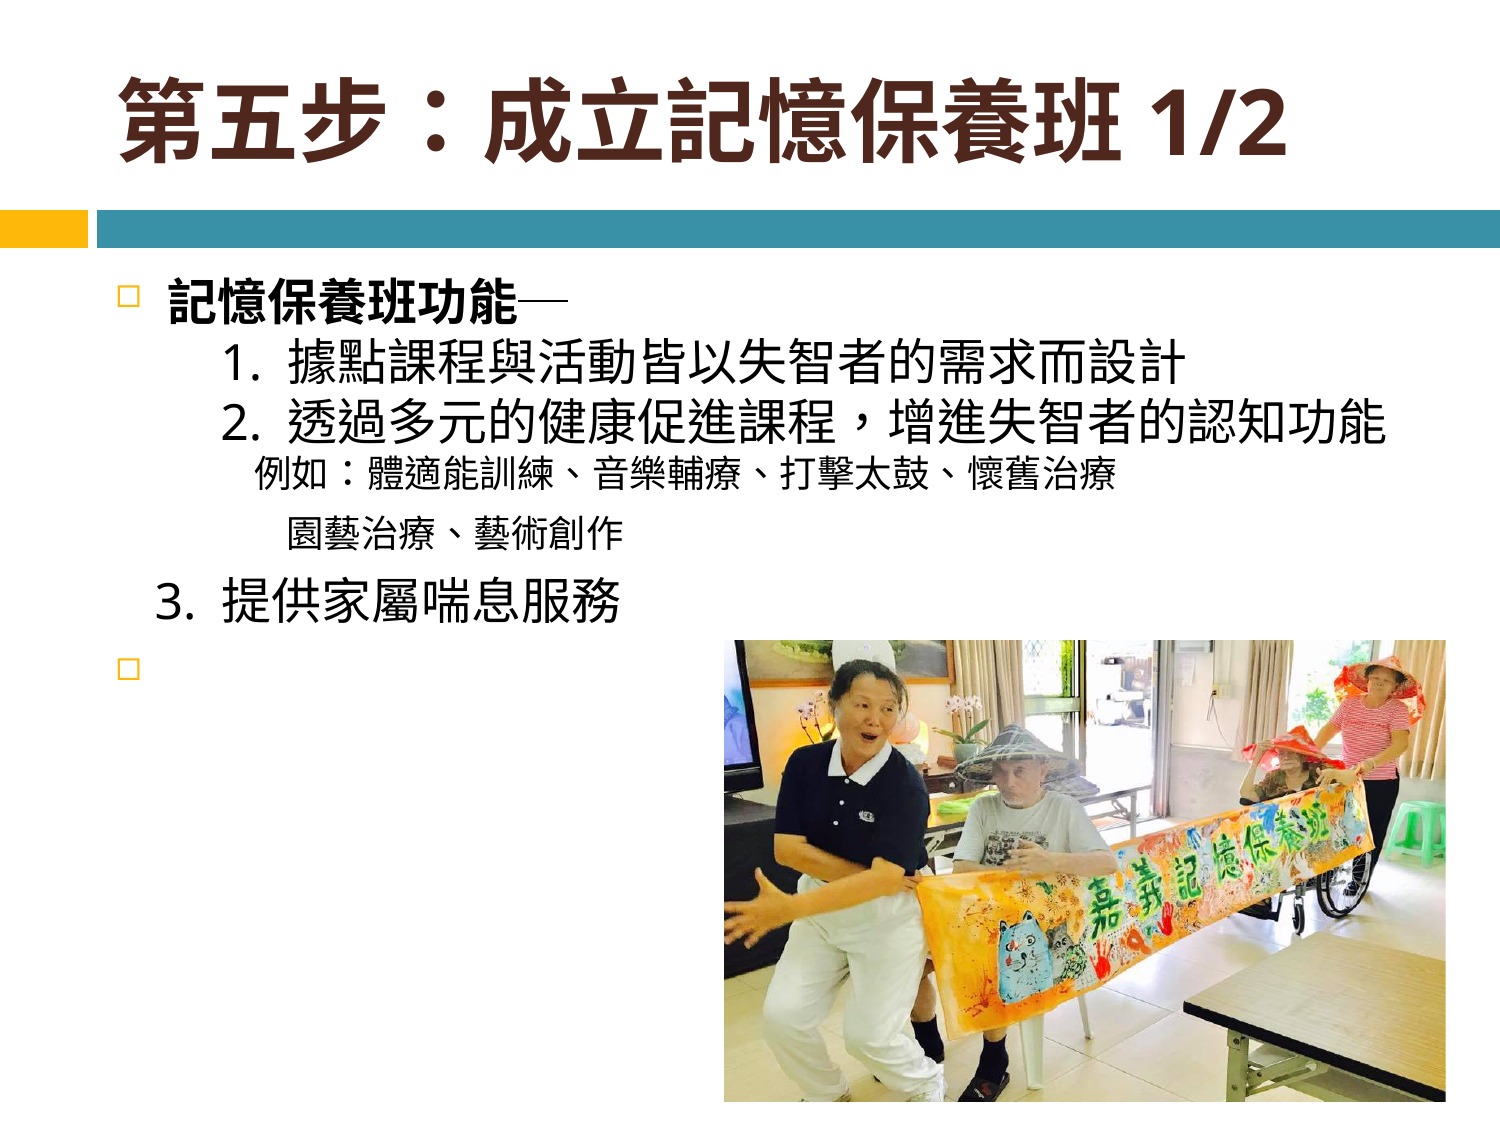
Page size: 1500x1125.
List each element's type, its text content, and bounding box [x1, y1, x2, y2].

title 第五步：成立記憶保養班1/2 [100, 37, 1438, 201]
picture [690, 640, 1446, 1102]
list 記憶保養班功能─ 1. 據點課程與活動皆以失智者的需求而設計 2. 透過多元的健康促進課程，增進失智者的認知功能 例如：體適能訓練、音樂輔療、打擊太鼓、懷舊治療 園藝治療、藝術創作 3. 提供家屬喘息服務 [100, 262, 1438, 1000]
